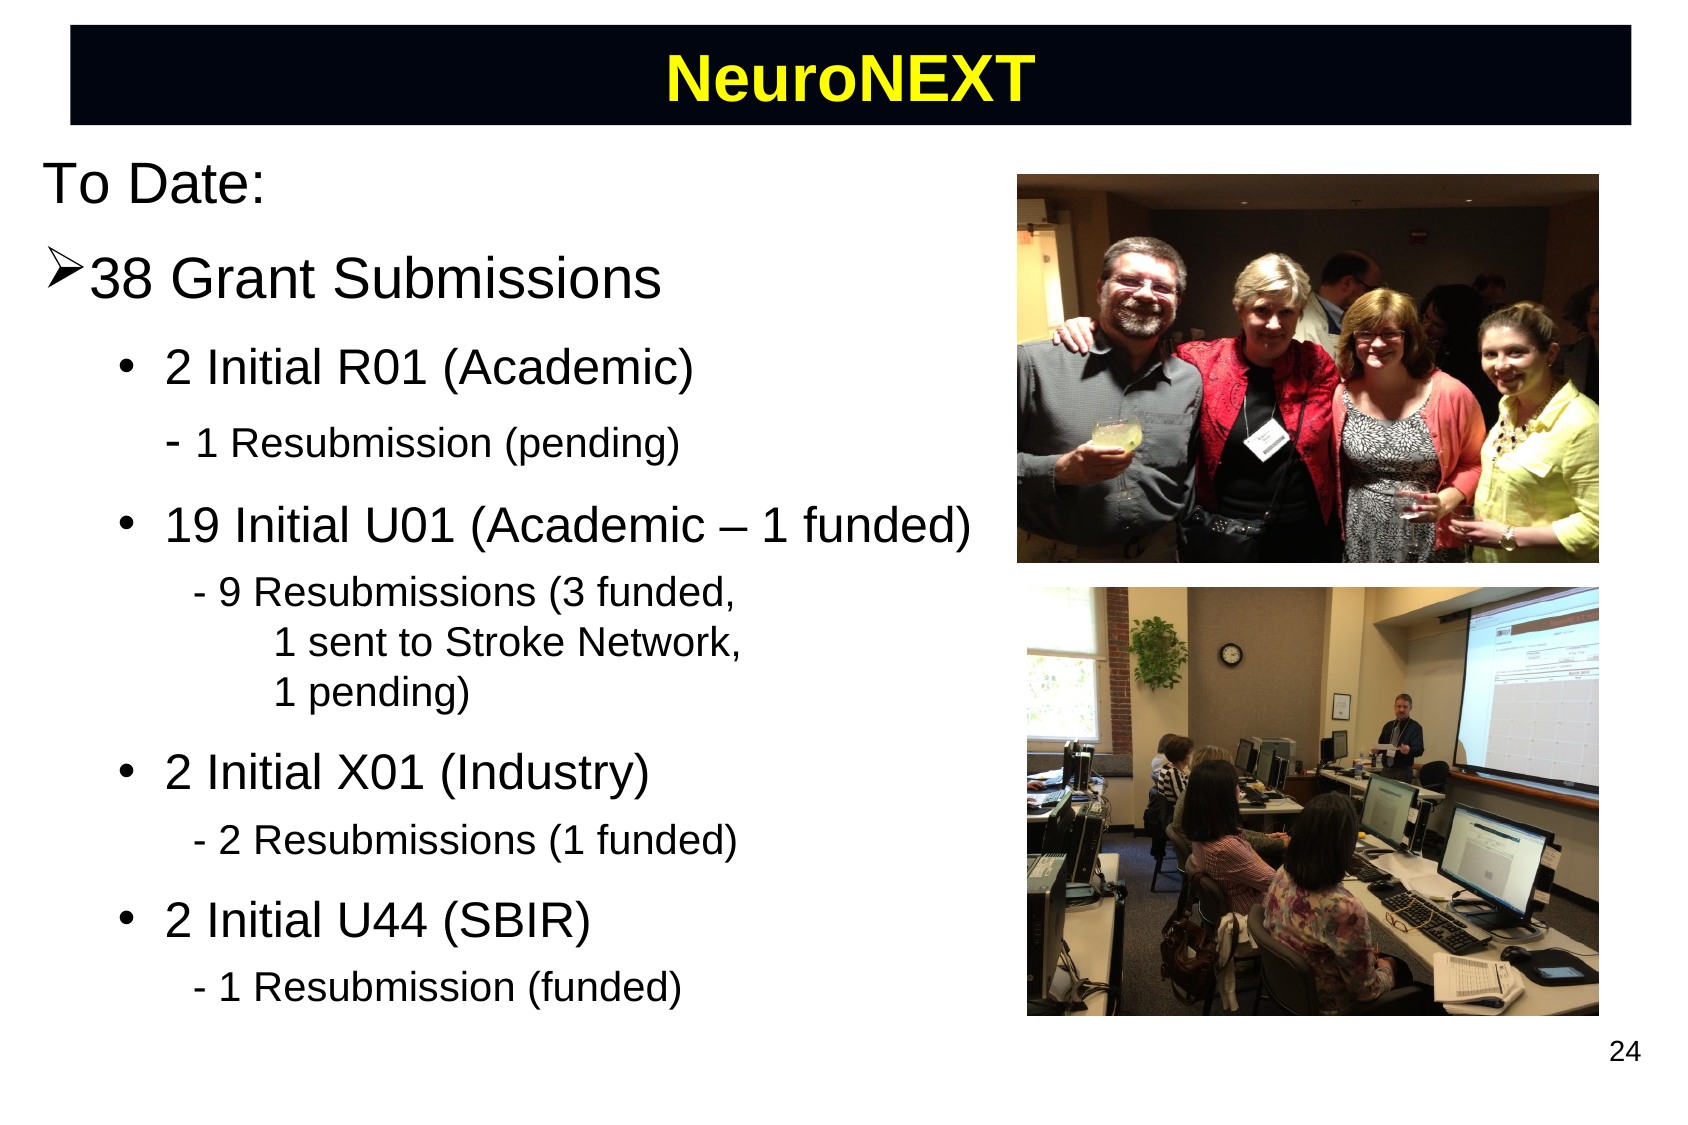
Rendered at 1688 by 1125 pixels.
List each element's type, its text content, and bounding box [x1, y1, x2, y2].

text_box <number> [1568, 1025, 1657, 1101]
text_box To Date: 38 Grant Submissions 2 Initial R01 (Academic) - 1 Resubmission (pending) 19 Initial U01 (Academic – 1 funded) - 9 Resubmissions (3 funded, 1 sent to Stroke Network, 1 pending) 2 Initial X01 (Industry) - 2 Resubmissions (1 funded) 2 Initial U44 (SBIR) - 1 Resubmission (funded) [28, 137, 1646, 1051]
text_box NeuroNEXT [70, 24, 1632, 126]
picture [1027, 587, 1599, 1016]
